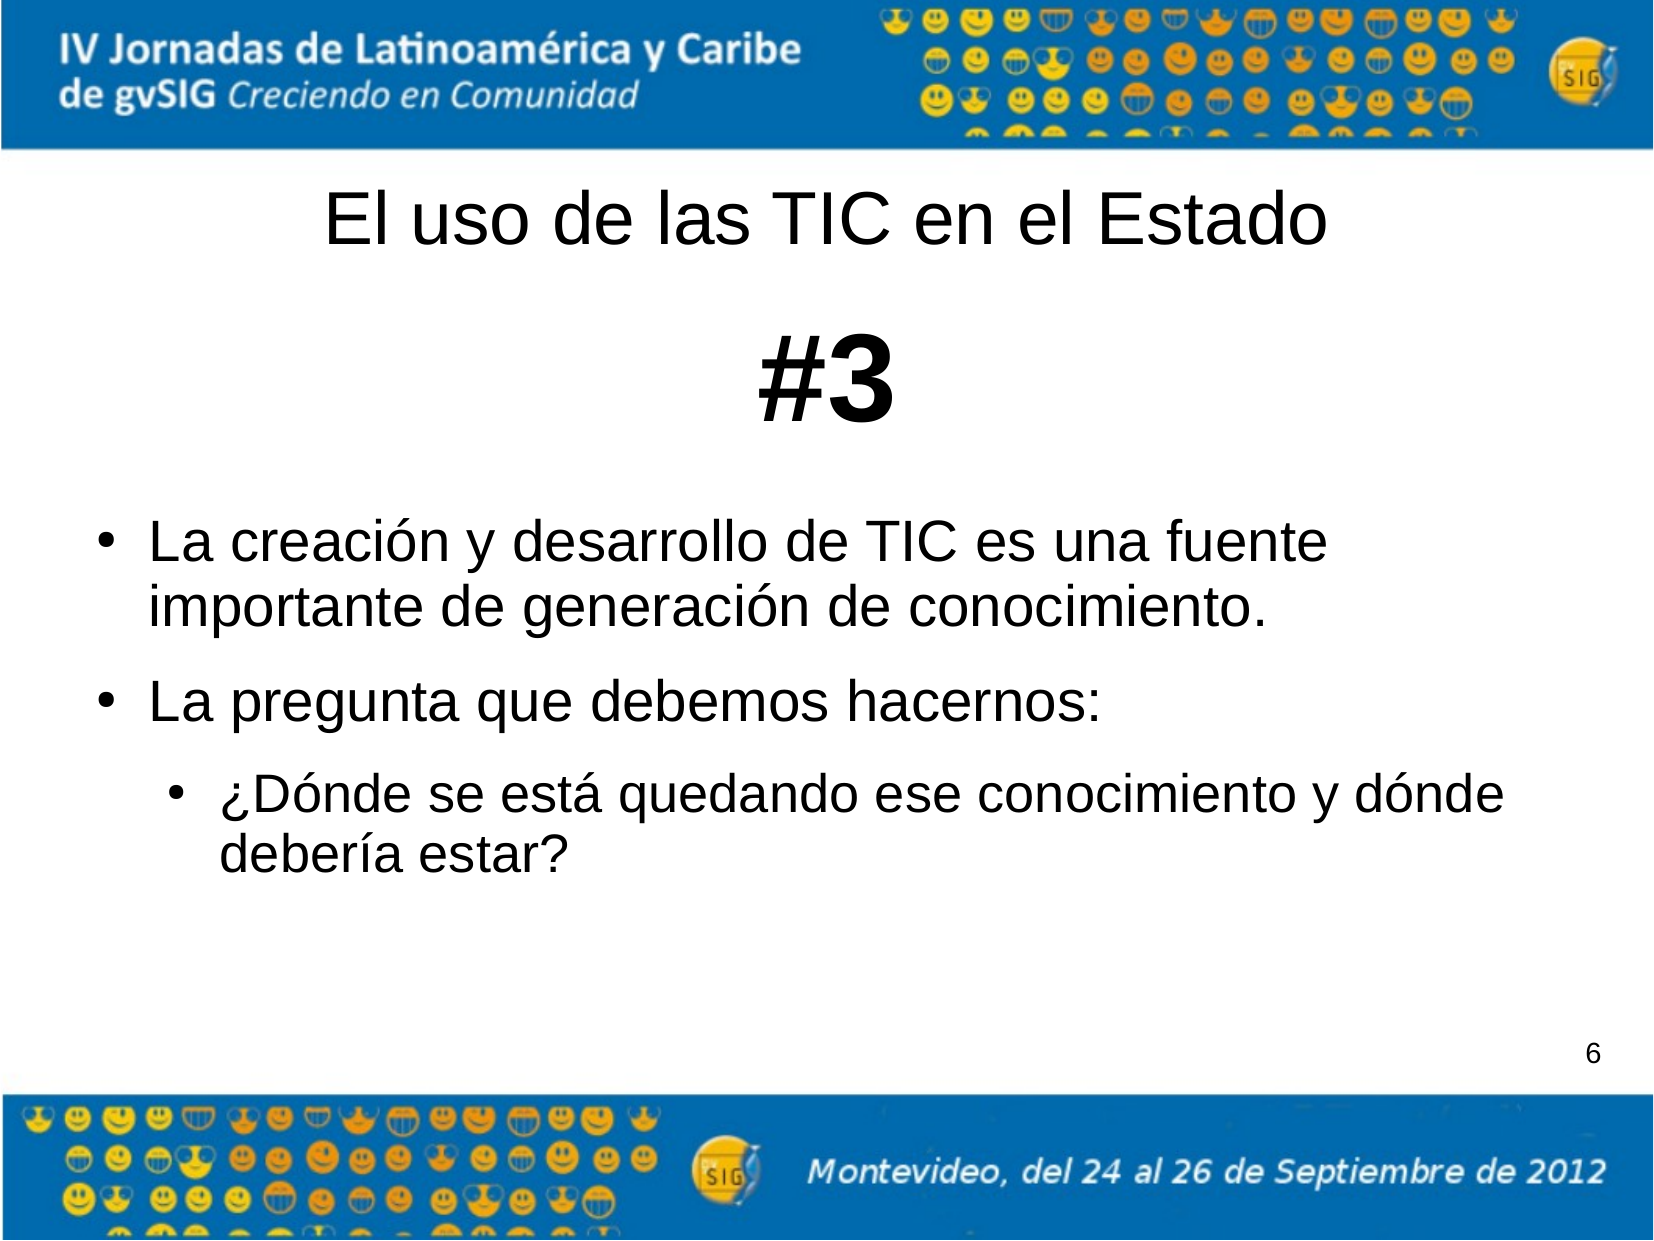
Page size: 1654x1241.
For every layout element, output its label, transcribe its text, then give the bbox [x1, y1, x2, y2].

title El uso de las TIC en el Estado [82, 168, 1571, 269]
picture [0, 0, 1654, 1240]
title #3 [82, 307, 1571, 448]
list La creación y desarrollo de TIC es una fuente importante de generación de conocimiento. La pregunta que debemos hacernos: ¿Dónde se está quedando ese conocimiento y dónde debería estar? [78, 509, 1571, 1086]
